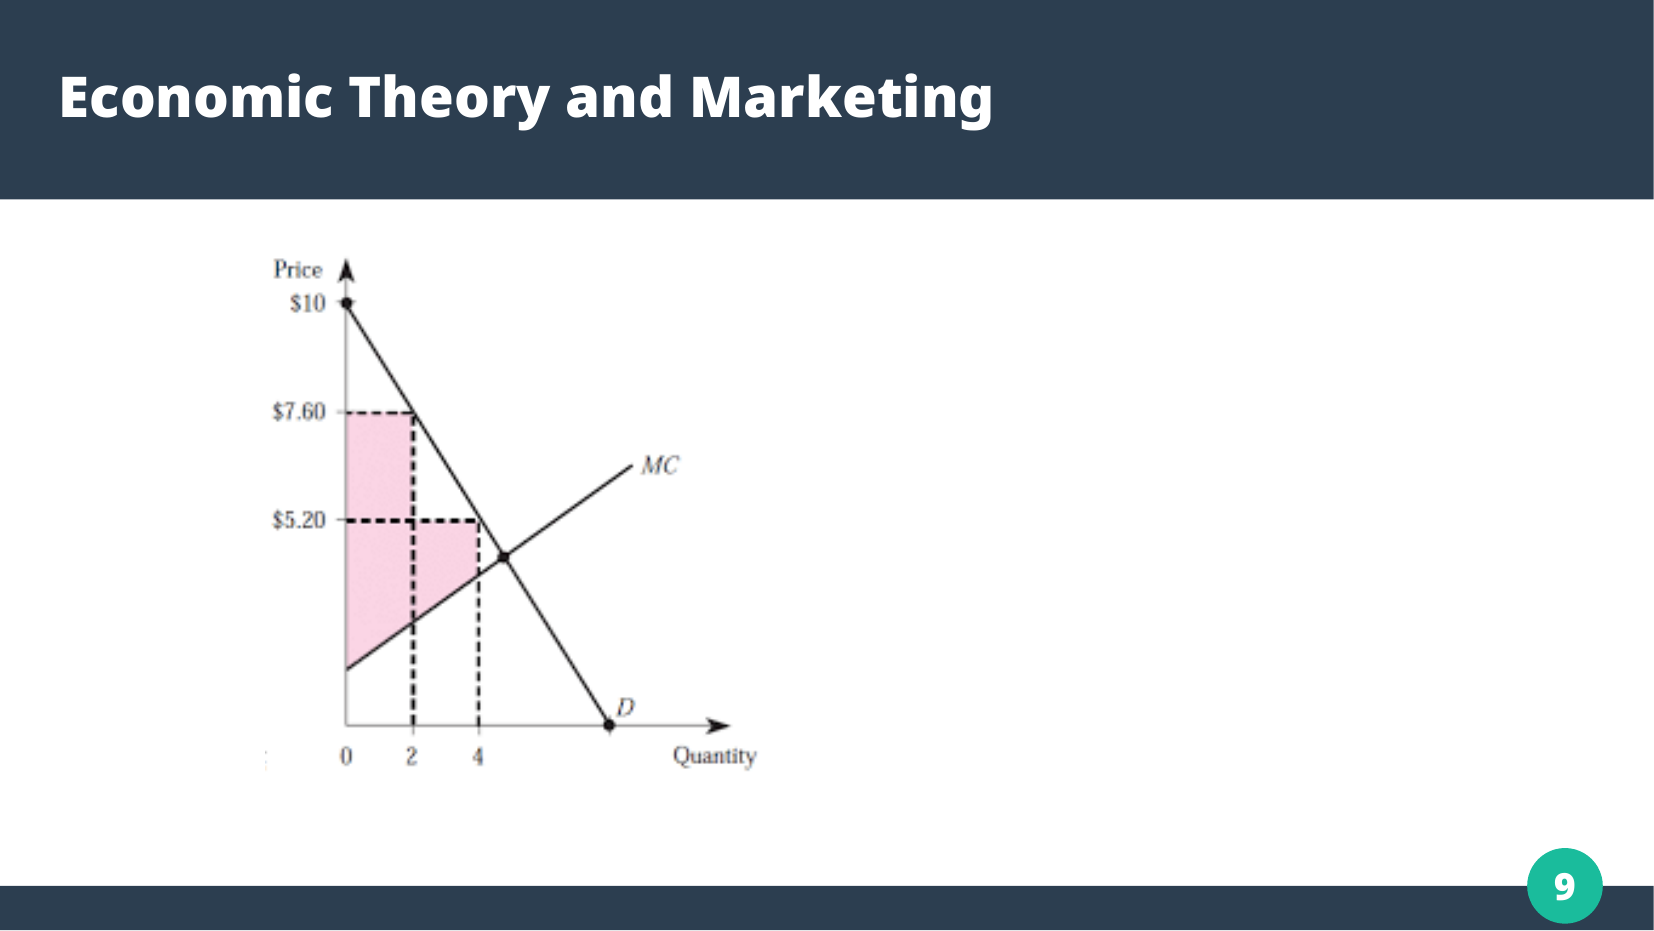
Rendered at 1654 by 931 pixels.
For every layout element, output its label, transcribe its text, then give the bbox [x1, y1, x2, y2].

picture [265, 245, 801, 798]
title Economic Theory and Marketing [59, 37, 1595, 155]
